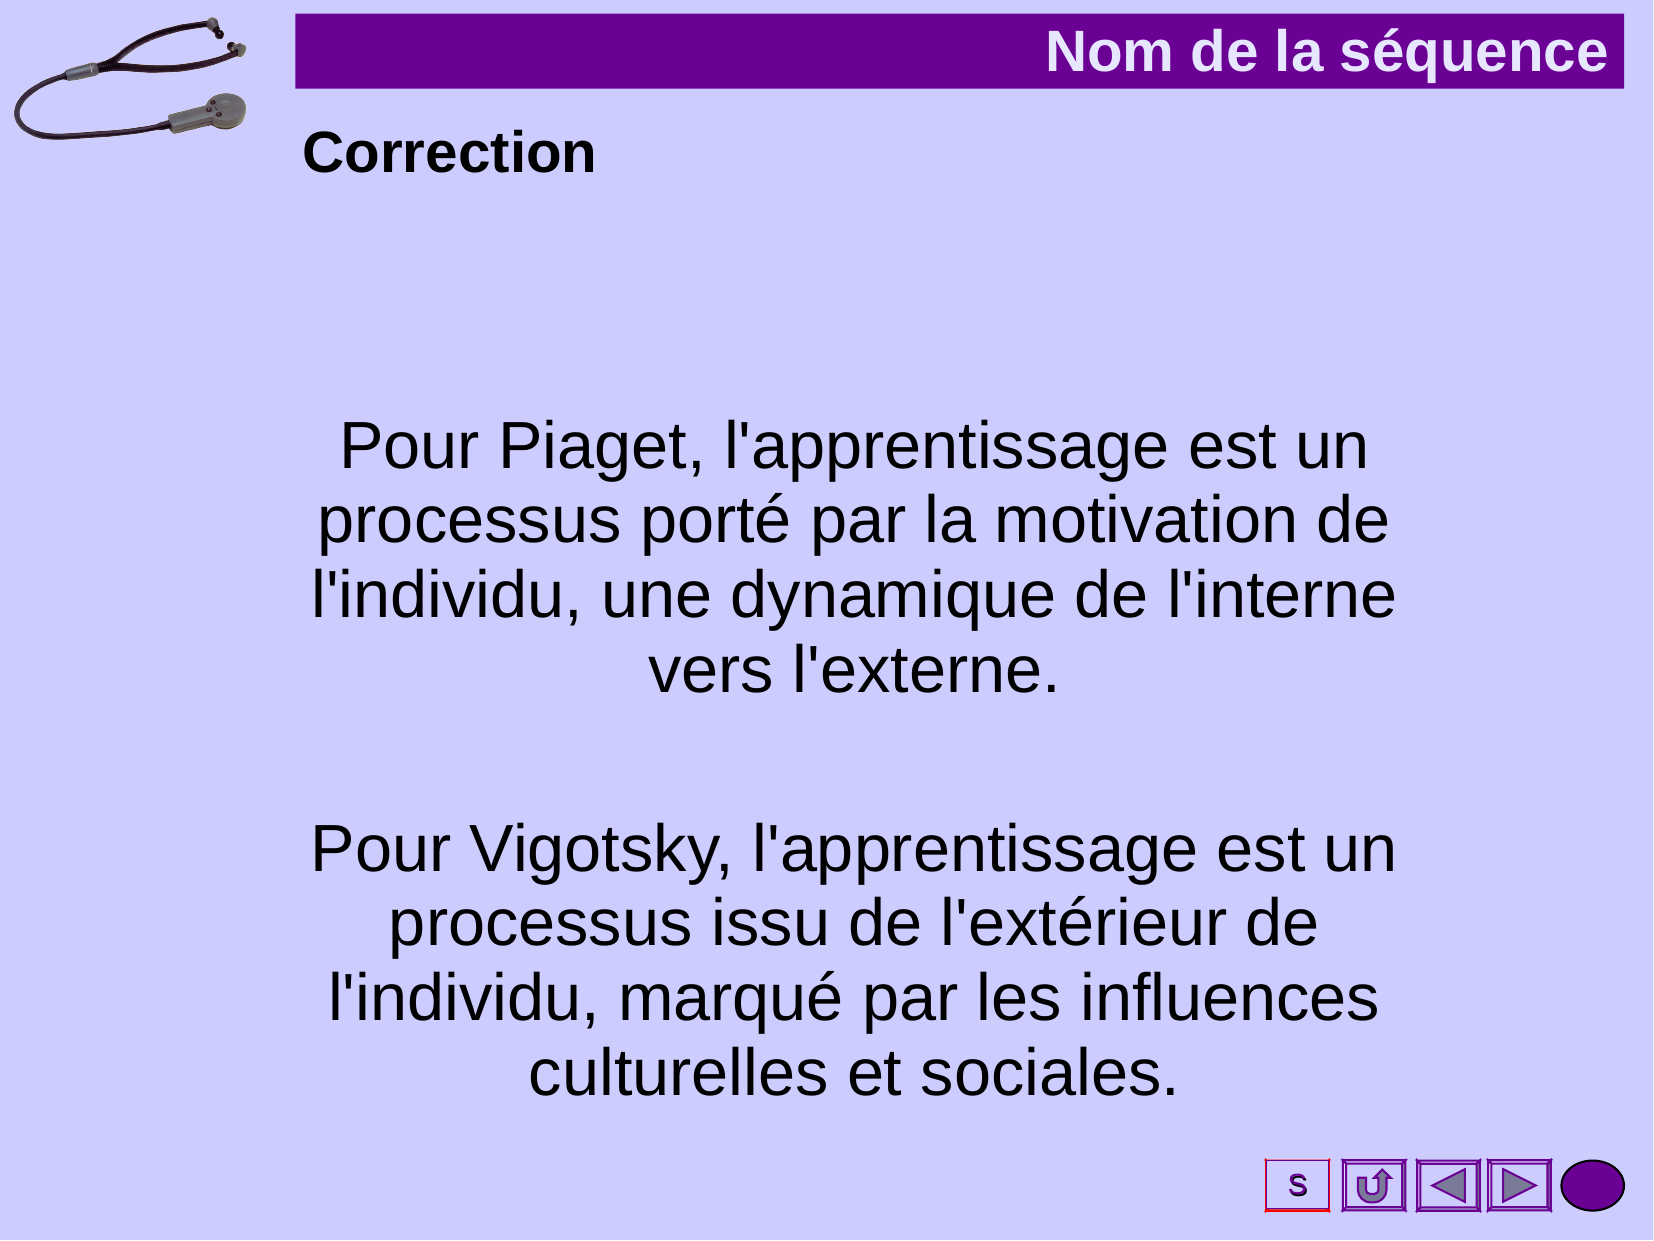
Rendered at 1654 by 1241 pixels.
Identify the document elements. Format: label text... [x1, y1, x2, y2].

text_box Correction [287, 112, 613, 193]
text_box Nom de la séquence [295, 13, 1625, 89]
picture [8, 8, 260, 153]
text_box [1561, 1160, 1625, 1211]
list Pour Piaget, l'apprentissage est un processus porté par la motivation de l'individu, une dynamique de l'interne vers l'externe. Pour Vigotsky, l'apprentissage est un processus issu de l'extérieur de l'individu, marqué par les influences culturelles et sociales. [189, 400, 1465, 1118]
